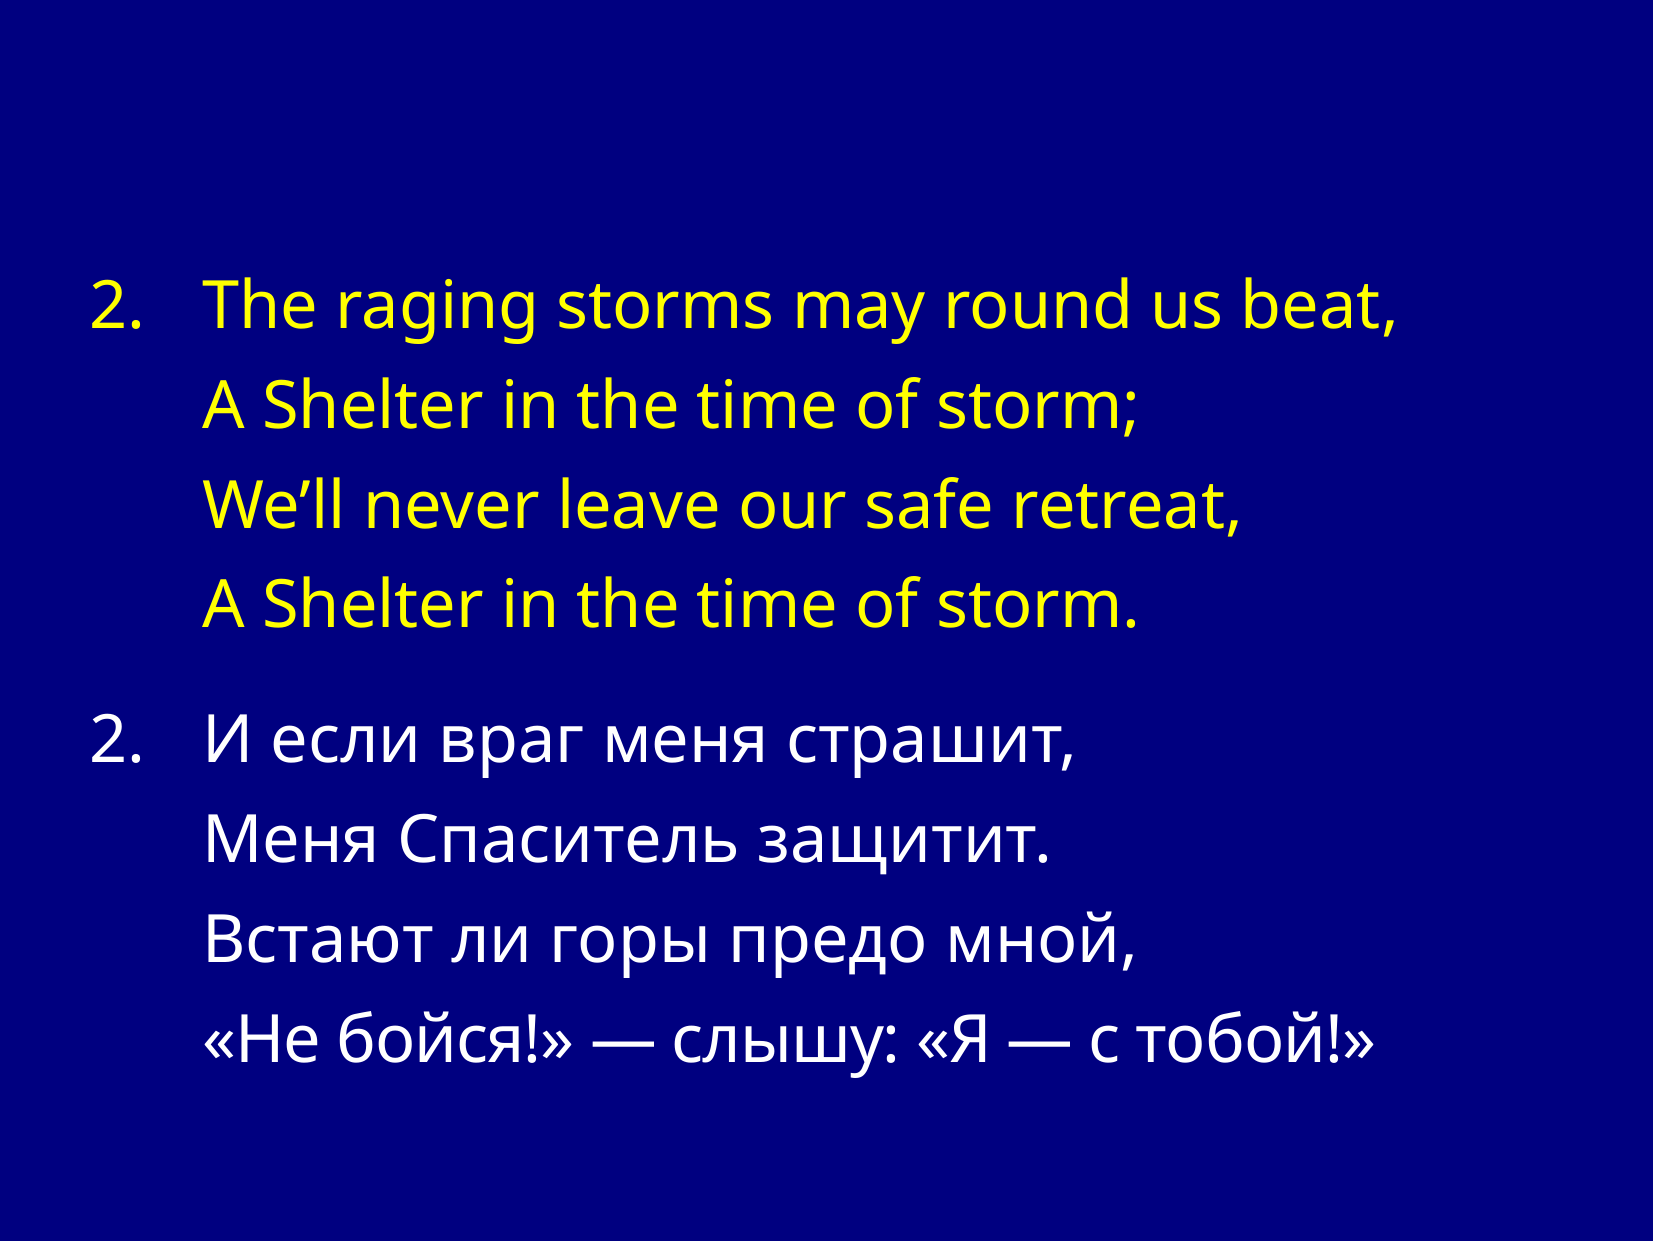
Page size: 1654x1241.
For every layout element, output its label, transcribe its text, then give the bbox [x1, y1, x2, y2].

text_box 2. И если враг меня страшит, Меня Спаситель защитит. Встают ли горы предо мной, «Не бойся!» — слышу: «Я — с тобой!» [75, 675, 1653, 1163]
text_box 2. The raging storms may round us beat, A Shelter in the time of storm; We’ll never leave our safe retreat, A Shelter in the time of storm. [75, 150, 1576, 638]
